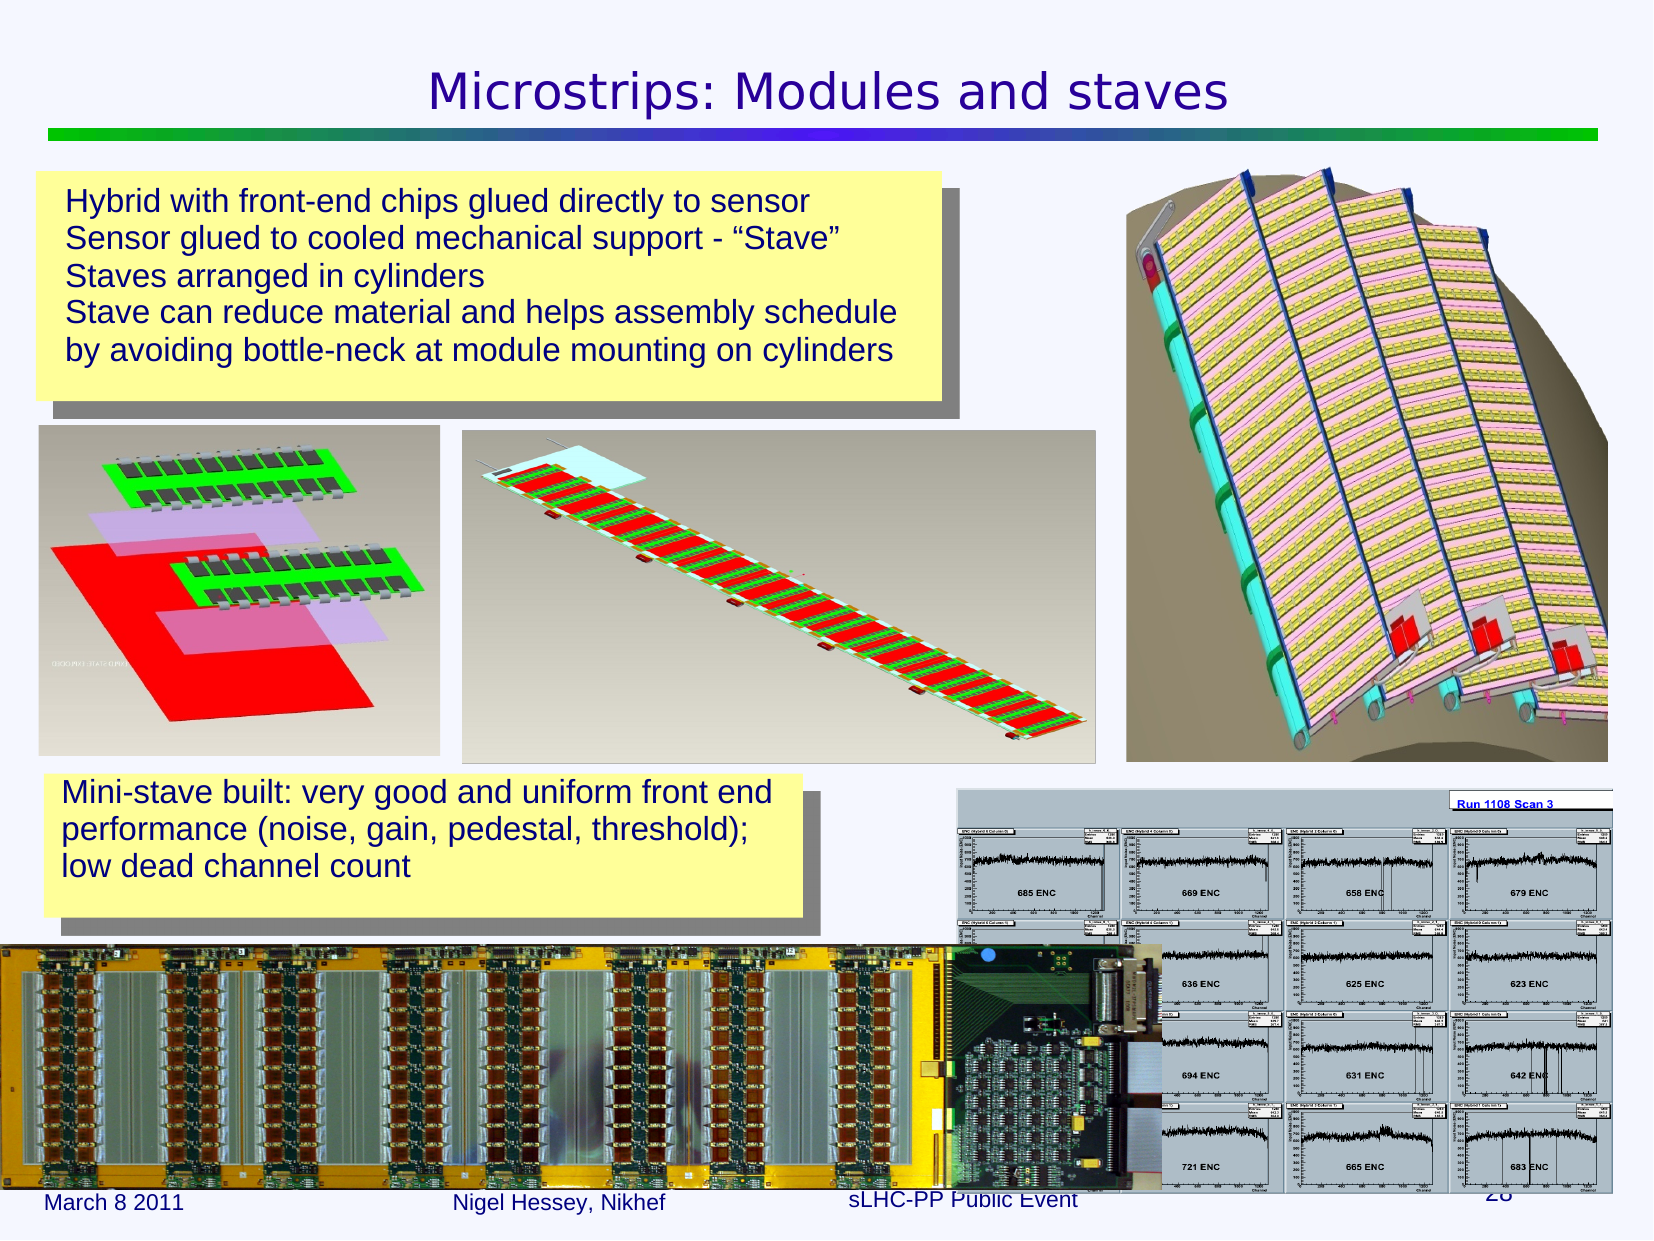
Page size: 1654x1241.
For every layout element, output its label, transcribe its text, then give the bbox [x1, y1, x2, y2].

picture [0, 788, 1613, 1194]
text_box Hybrid with front-end chips glued directly to sensor Sensor glued to cooled mechanical support - “Stave” Staves arranged in cylinders Stave can reduce material and helps assembly schedule by avoiding bottle-neck at module mounting on cylinders [35, 171, 942, 402]
title Microstrips: Modules and staves [95, 37, 1563, 146]
picture [38, 425, 441, 756]
picture [48, 128, 95, 141]
picture [1126, 154, 1608, 762]
text_box Mini-stave built: very good and uniform front end performance (noise, gain, pedestal, threshold); low dead channel count [43, 773, 803, 918]
picture [1563, 128, 1598, 141]
picture [461, 430, 1096, 764]
